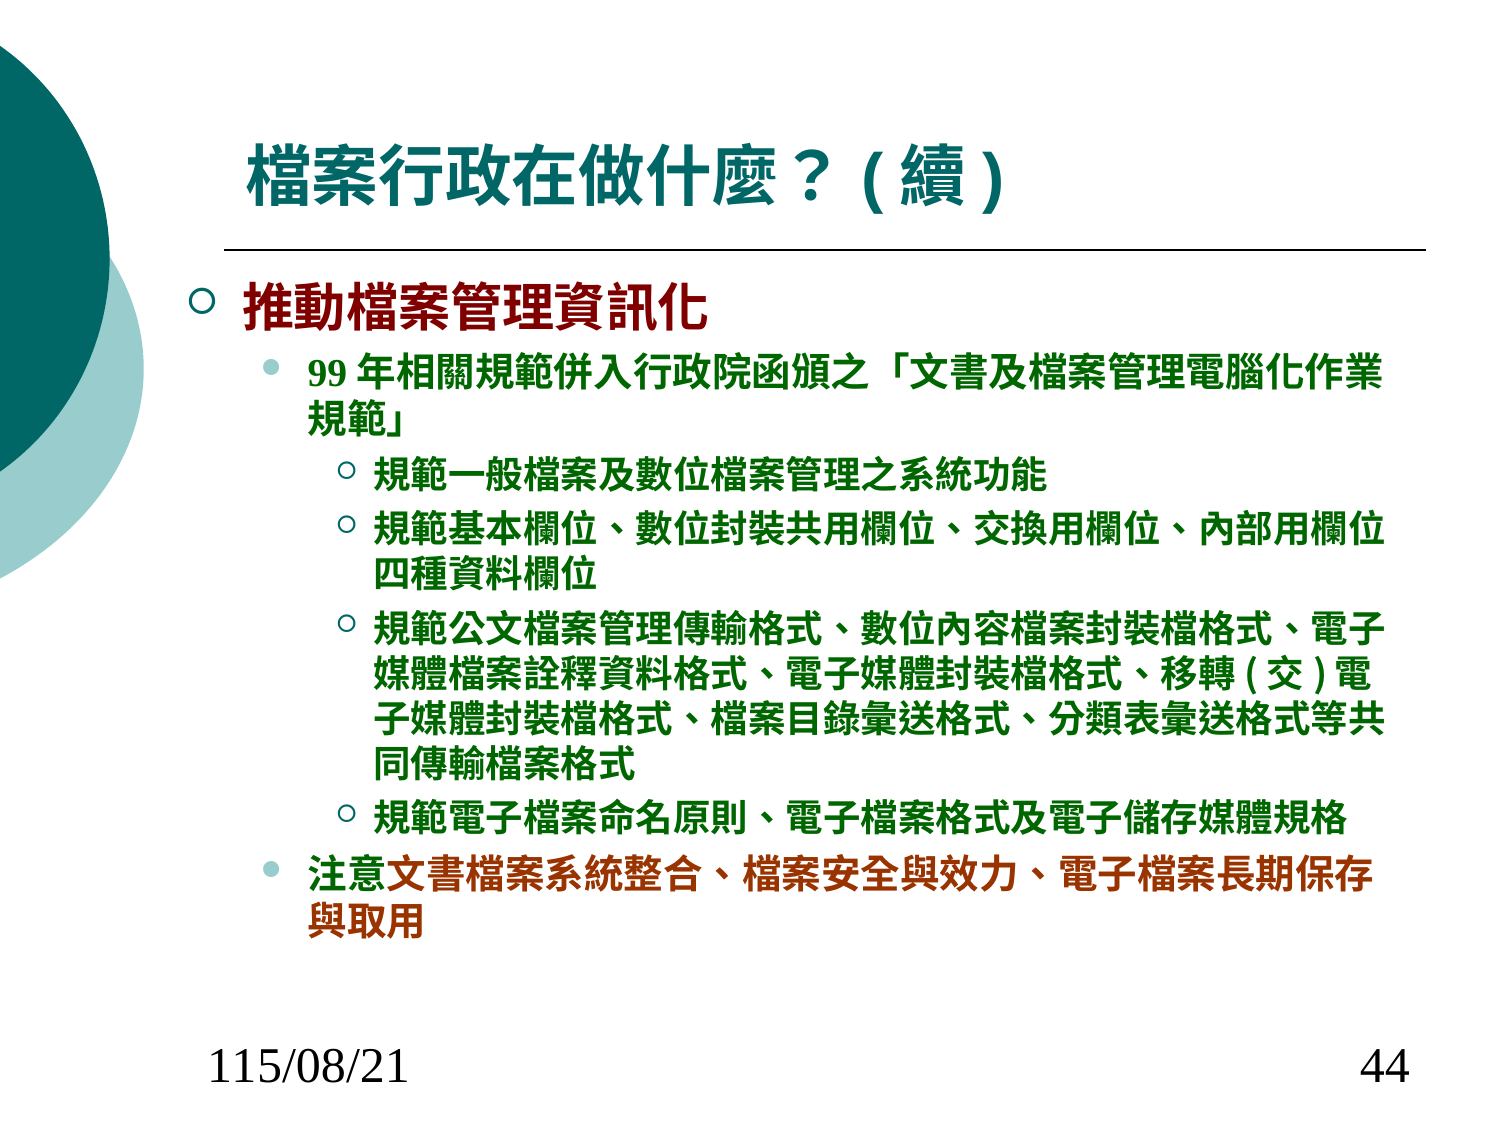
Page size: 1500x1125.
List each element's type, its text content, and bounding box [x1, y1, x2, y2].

list 推動檔案管理資訊化 99年相關規範併入行政院函頒之「文書及檔案管理電腦化作業規範」 規範一般檔案及數位檔案管理之系統功能 規範基本欄位、數位封裝共用欄位、交換用欄位、內部用欄位四種資料欄位 規範公文檔案管理傳輸格式、數位內容檔案封裝檔格式、電子媒體檔案詮釋資料格式、電子媒體封裝檔格式、移轉(交)電子媒體封裝檔格式、檔案目錄彙送格式、分類表彙送格式等共同傳輸檔案格式 規範電子檔案命名原則、電子檔案格式及電子儲存媒體規格 注意文書檔案系統整合、檔案安全與效力、電子檔案長期保存與取用 [171, 267, 1424, 1005]
title 檔案行政在做什麼？(續) [230, 113, 1430, 222]
